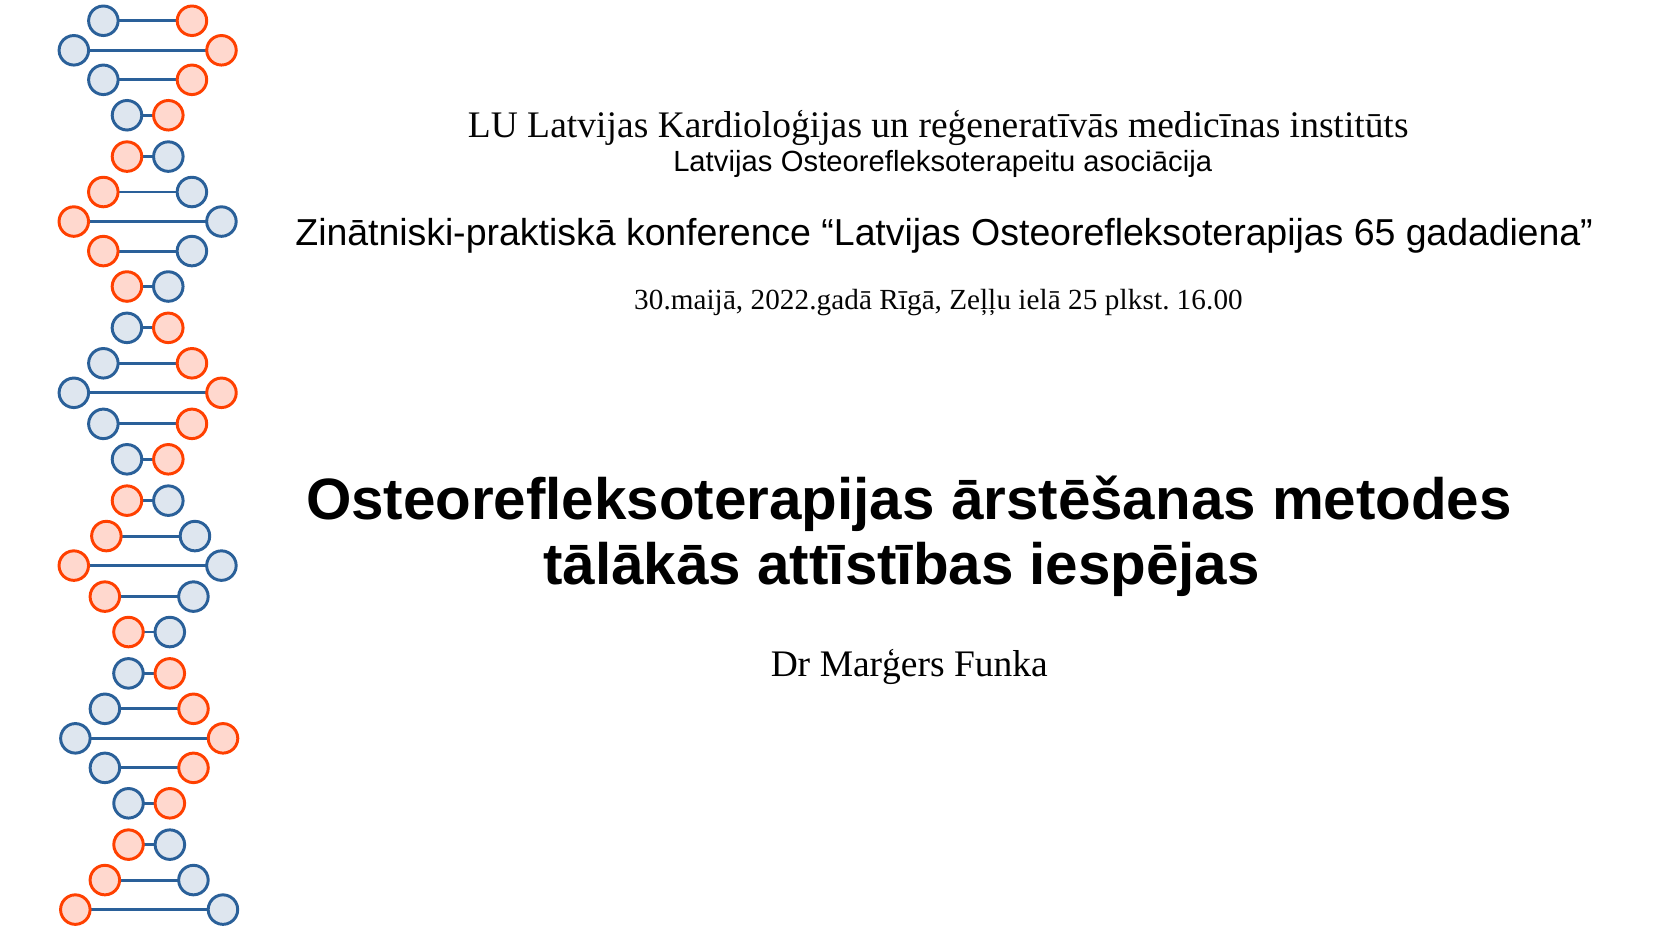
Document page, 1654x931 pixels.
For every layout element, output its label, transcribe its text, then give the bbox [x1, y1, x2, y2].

subtitle Osteorefleksoterapijas ārstēšanas metodes tālākās attīstības iespējas Dr Marģers Funka [259, 324, 1560, 827]
title LU Latvijas Kardioloģijas un reģeneratīvās medicīnas institūts Latvijas Osteorefleksoterapeitu asociācija Zinātniski-praktiskā konference “Latvijas Osteorefleksoterapijas 65 gadadiena” 30.maijā, 2022.gadā Rīgā, Zeļļu ielā 25 plkst. 16.00 [259, 35, 1619, 384]
